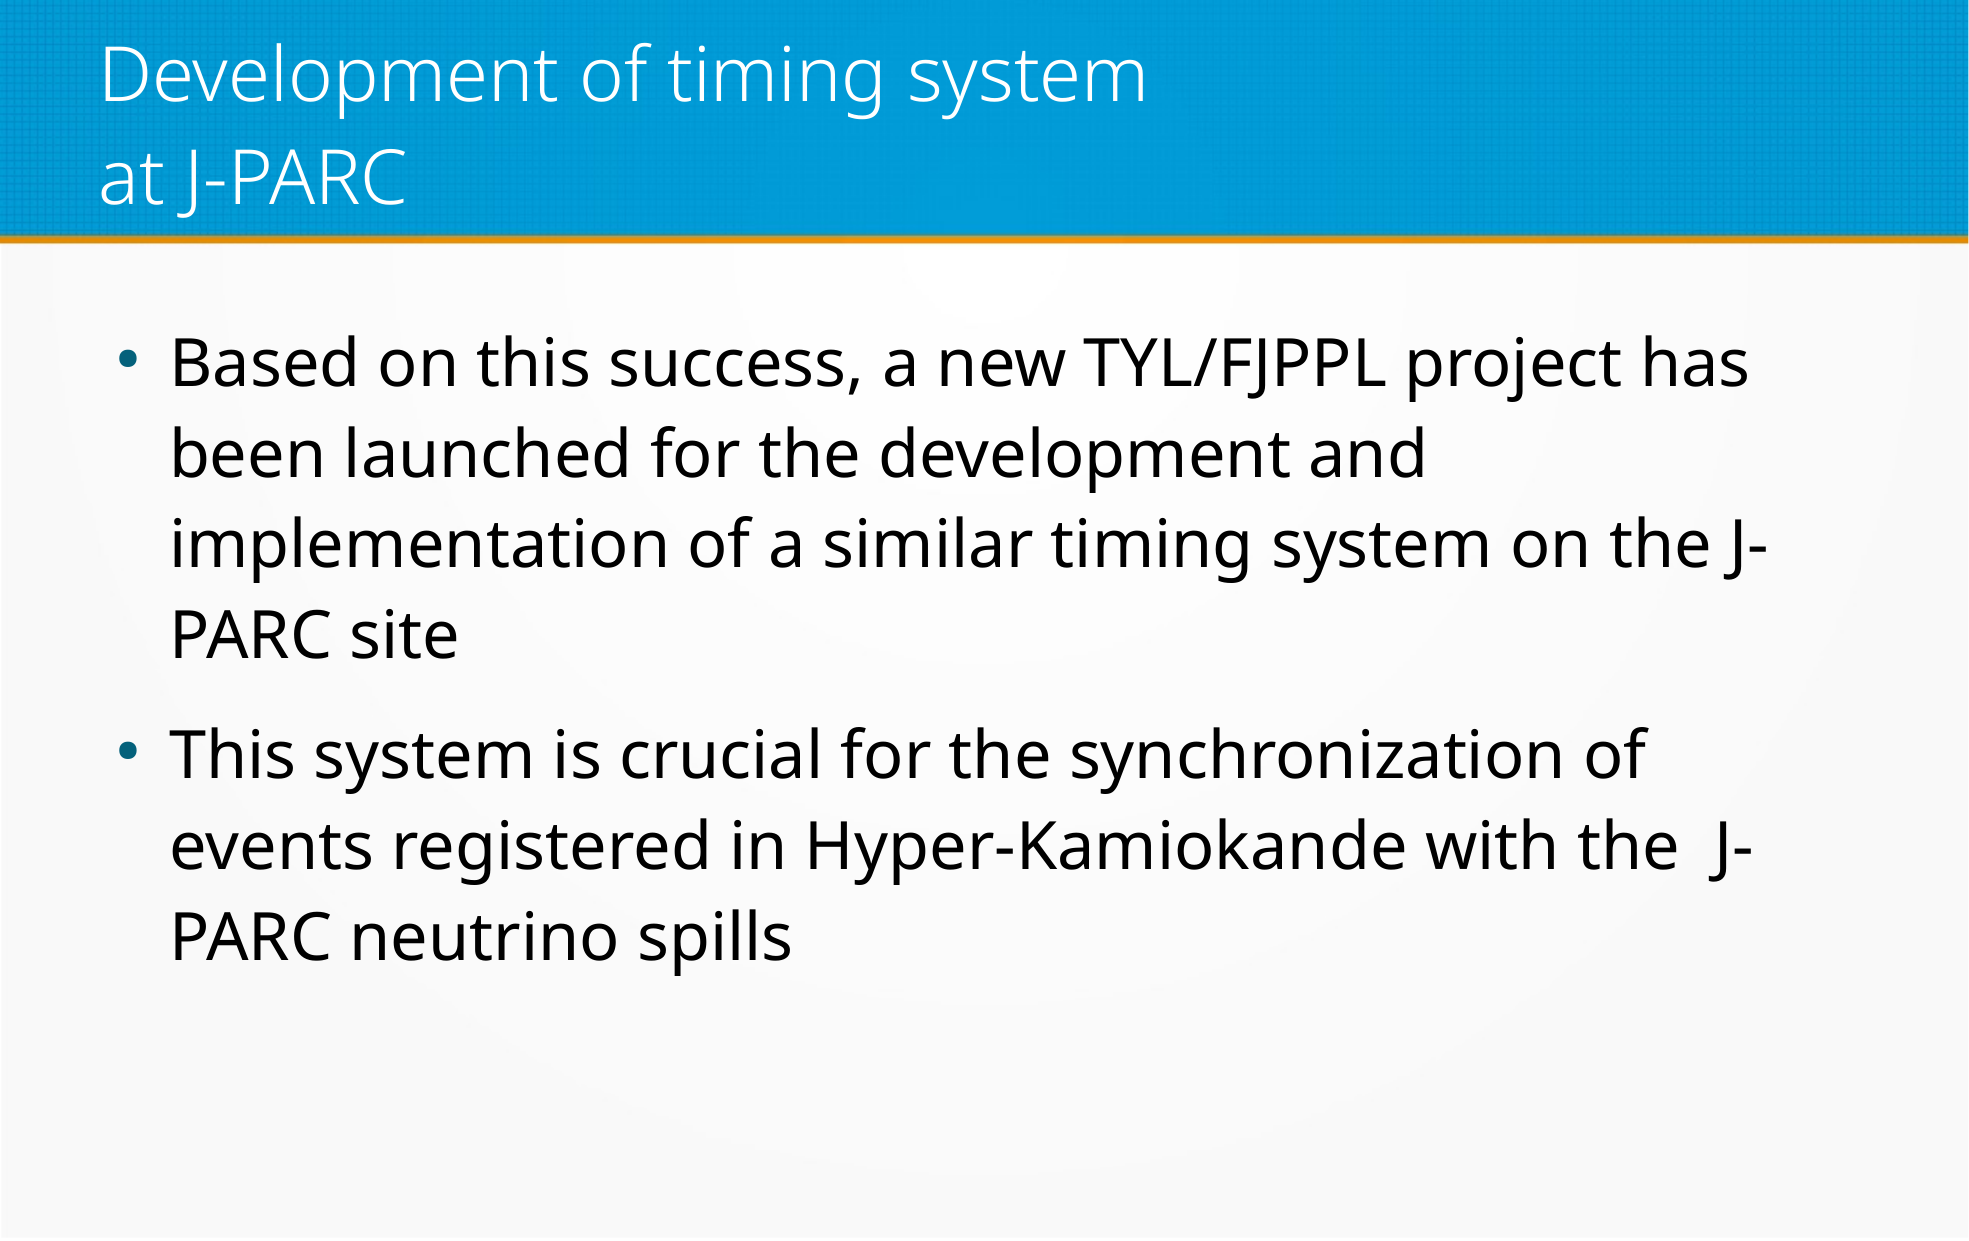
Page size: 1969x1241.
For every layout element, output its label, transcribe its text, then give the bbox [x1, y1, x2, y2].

title Development of timing system at J-PARC [98, 19, 1870, 227]
picture [0, 233, 1969, 1241]
list Based on this success, a new TYL/FJPPL project has been launched for the development and implementation of a similar timing system on the J-PARC site This system is crucial for the synchronization of events registered in Hyper-Kamiokande with the J-PARC neutrino spills [98, 315, 1861, 1081]
